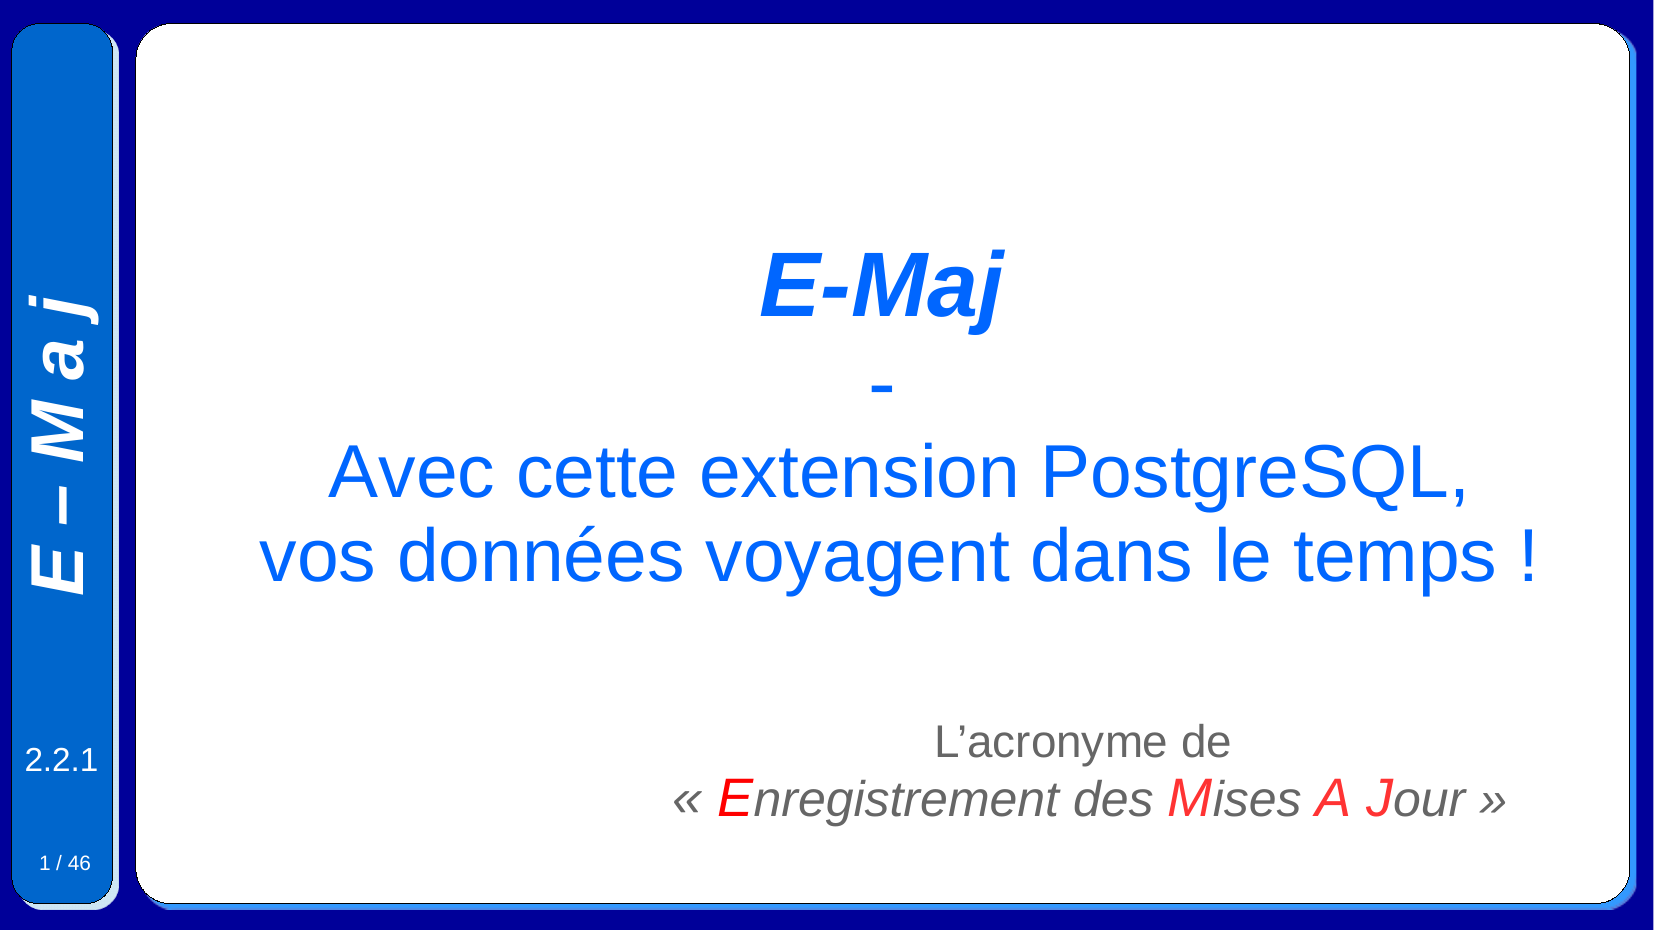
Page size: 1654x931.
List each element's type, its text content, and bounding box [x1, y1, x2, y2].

text_box L’acronyme de « Enregistrement des Mises A Jour » [602, 708, 1577, 875]
subtitle E-Maj - Avec cette extension PostgreSQL, vos données voyagent dans le temps ! [194, 111, 1570, 832]
